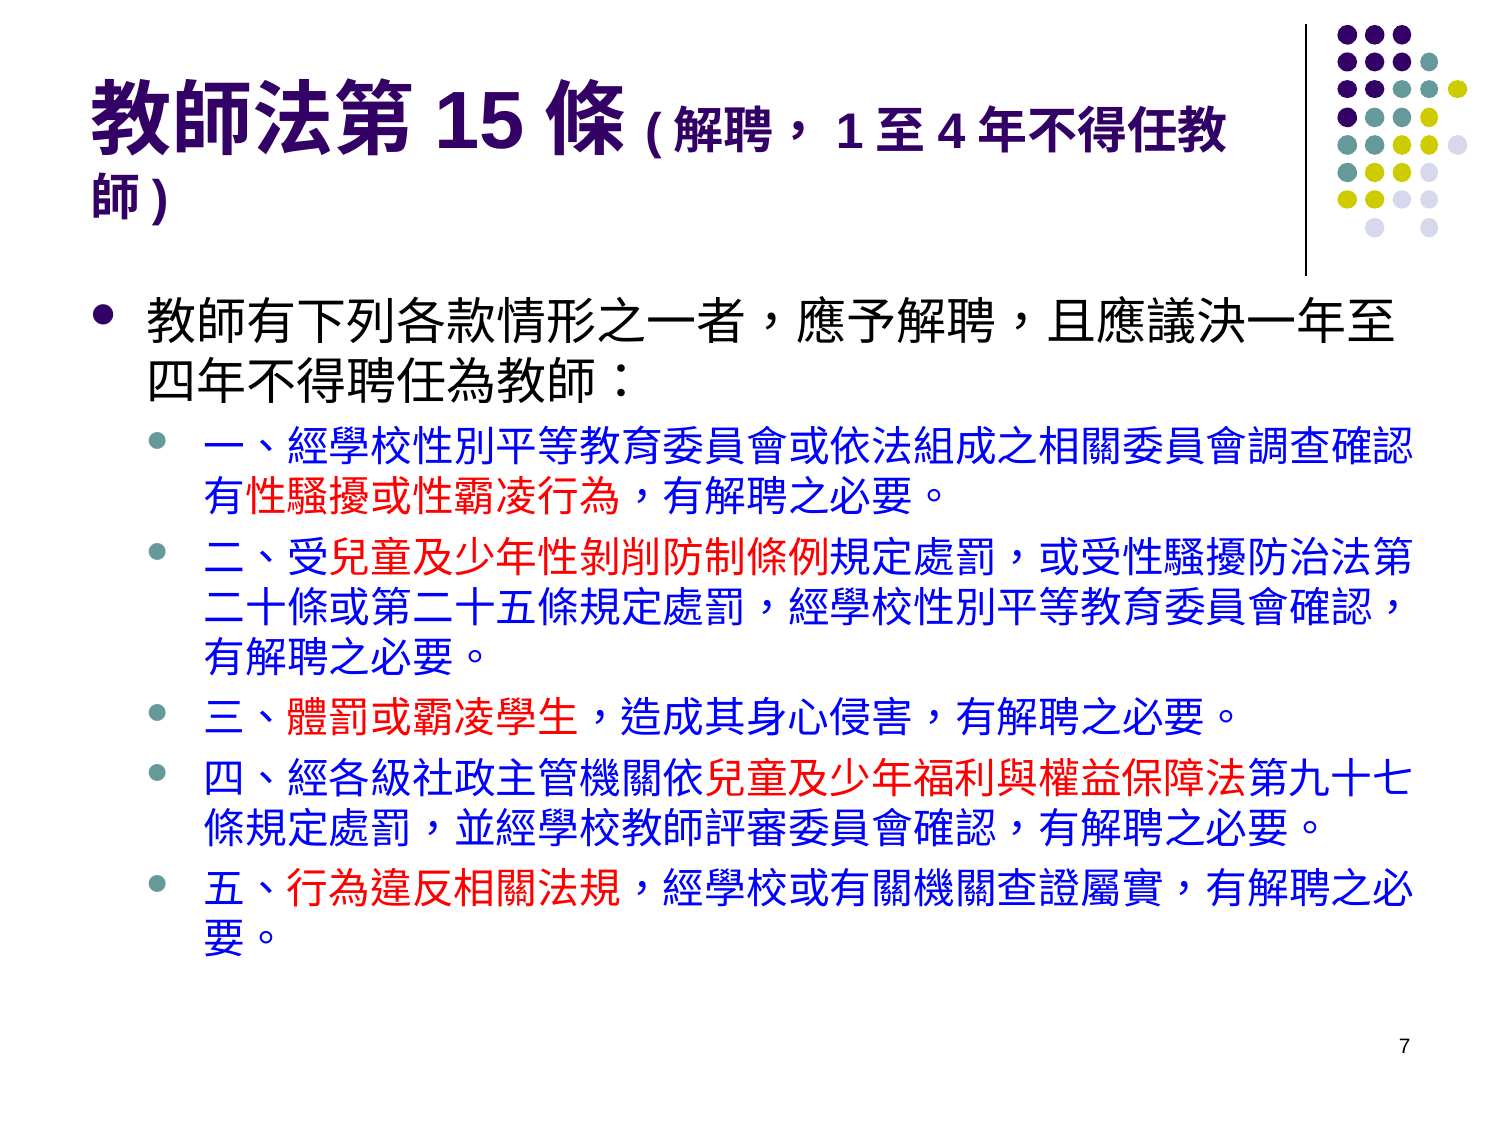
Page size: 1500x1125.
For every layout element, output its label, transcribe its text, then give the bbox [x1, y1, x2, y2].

title 教師法第15條(解聘，1至4年不得任教師) [74, 20, 1313, 233]
text_box <number> [1074, 1025, 1426, 1101]
list 教師有下列各款情形之一者，應予解聘，且應議決一年至四年不得聘任為教師： 一、經學校性別平等教育委員會或依法組成之相關委員會調查確認有性騷擾或性霸凌行為，有解聘之必要。 二、受兒童及少年性剝削防制條例規定處罰，或受性騷擾防治法第二十條或第二十五條規定處罰，經學校性別平等教育委員會確認，有解聘之必要。 三、體罰或霸凌學生，造成其身心侵害，有解聘之必要。 四、經各級社政主管機關依兒童及少年福利與權益保障法第九十七條規定處罰，並經學校教師評審委員會確認，有解聘之必要。 五、行為違反相關法規，經學校或有關機關查證屬實，有解聘之必要。 [74, 282, 1459, 1006]
